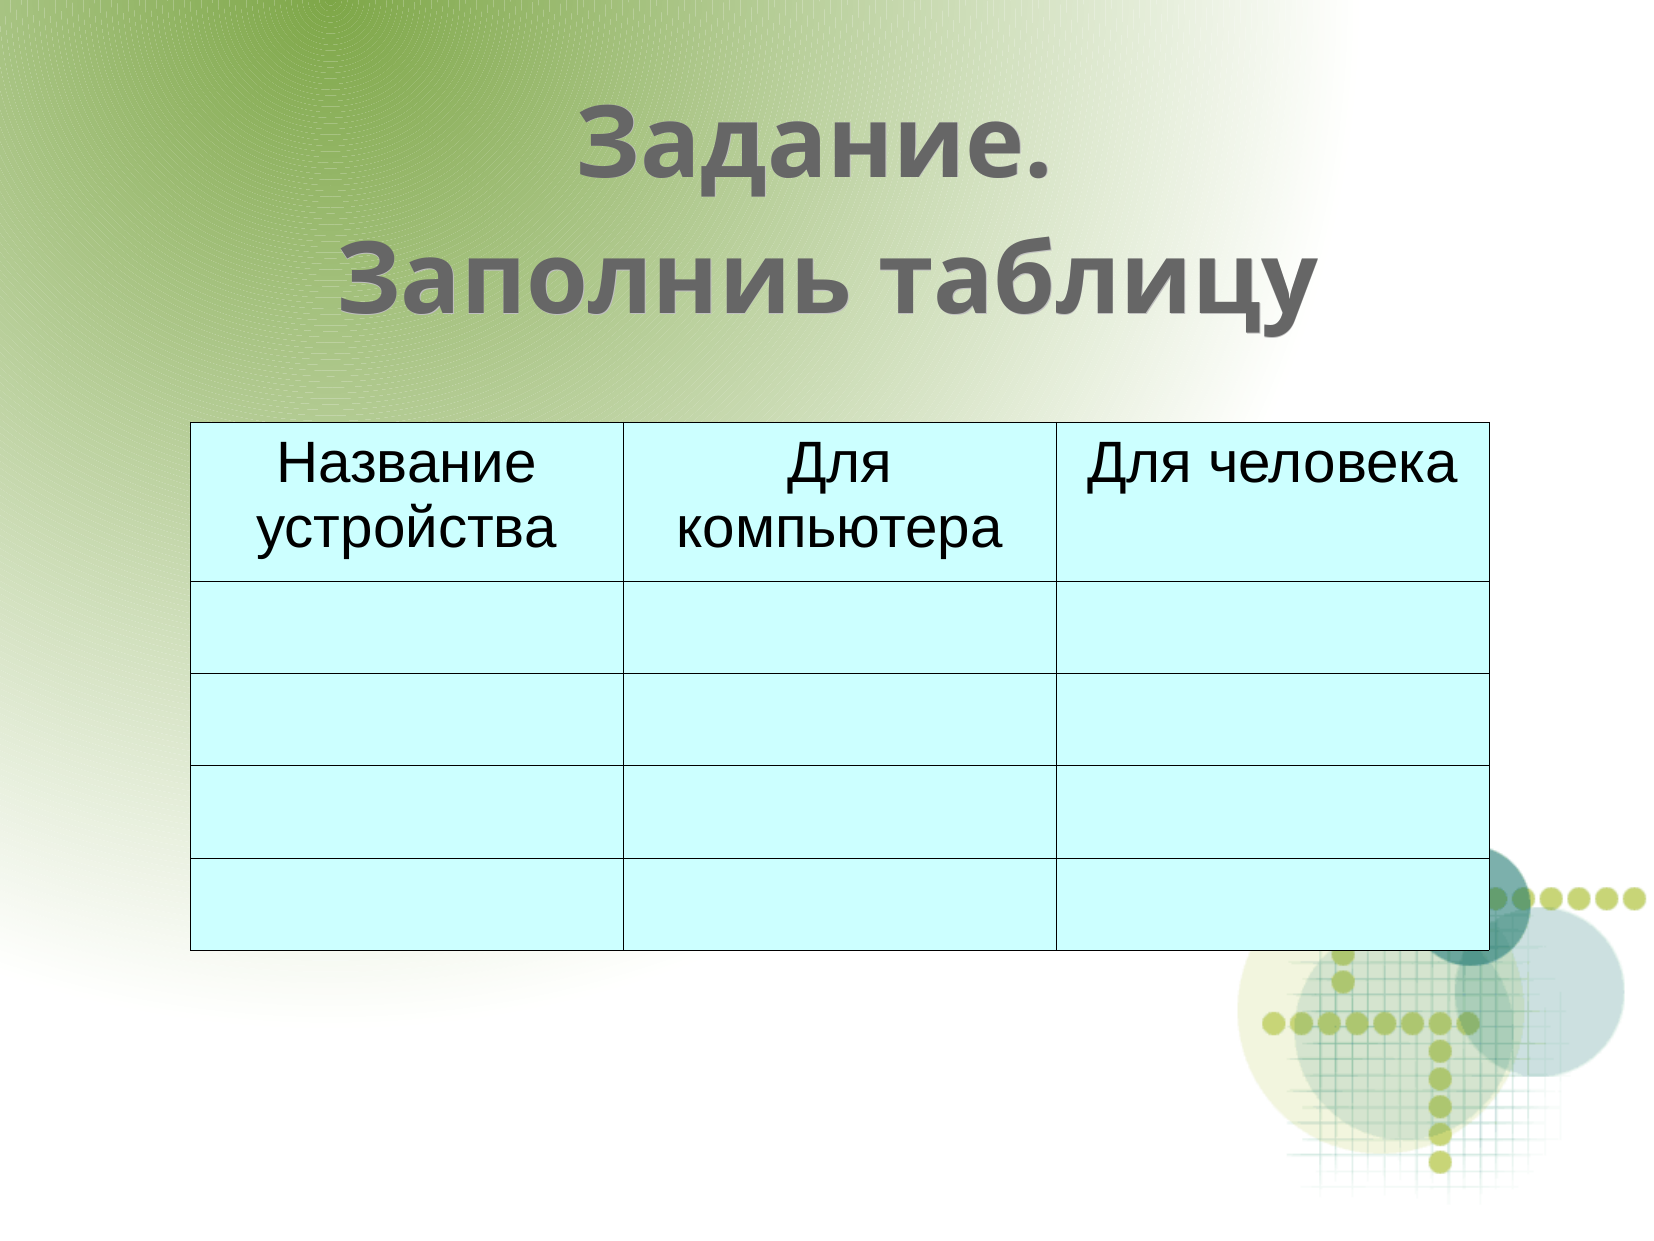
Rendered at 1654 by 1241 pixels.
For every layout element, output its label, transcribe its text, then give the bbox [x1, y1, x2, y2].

picture [1224, 792, 1654, 1211]
table_cell [1057, 859, 1489, 950]
table_cell [191, 766, 623, 858]
table_cell [191, 582, 623, 673]
table_cell [191, 859, 623, 950]
table_header Название устройства [191, 423, 623, 581]
table_header Для компьютера [624, 423, 1056, 581]
table_cell [624, 674, 1056, 765]
table_cell [1057, 766, 1489, 858]
table_cell [624, 582, 1056, 673]
table_cell [624, 766, 1056, 858]
table_cell [191, 674, 623, 765]
table_header Для человека [1057, 423, 1489, 581]
table_cell [1057, 582, 1489, 673]
title Задание. Заполниь таблицу [121, 85, 1534, 328]
table_cell [1057, 674, 1489, 765]
table_cell [624, 859, 1056, 950]
